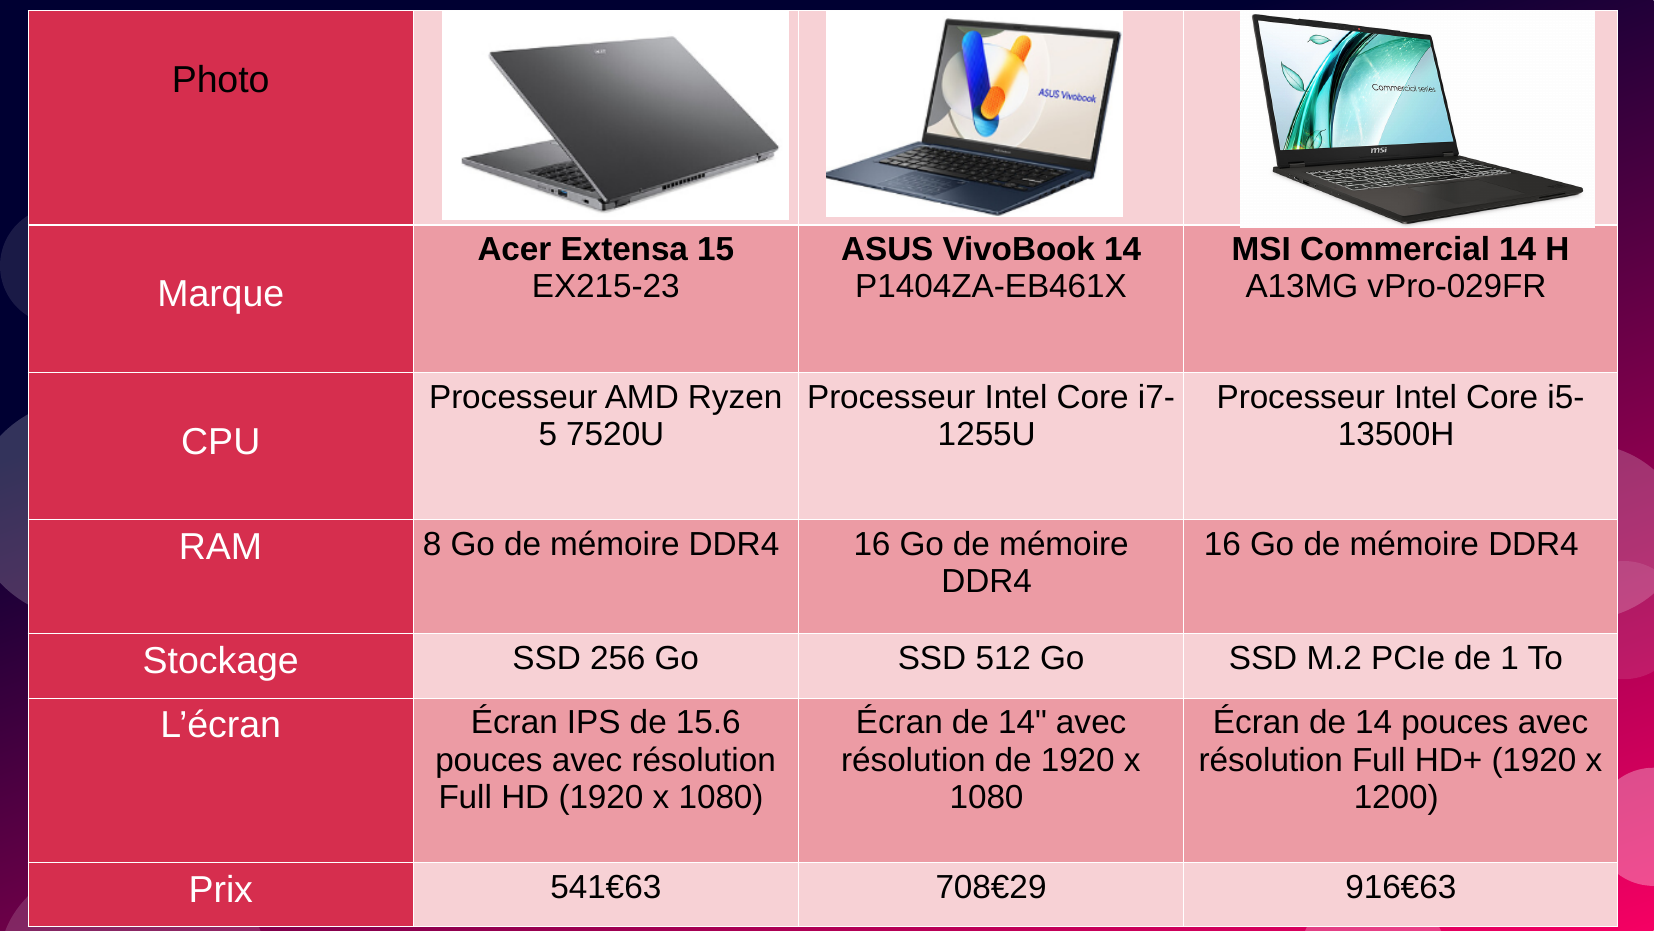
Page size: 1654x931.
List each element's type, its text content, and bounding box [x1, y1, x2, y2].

table_cell Prix [29, 863, 413, 926]
table_cell SSD 512 Go [799, 634, 1183, 698]
table_cell SSD M.2 PCIe de 1 To [1184, 634, 1617, 698]
table_cell 708€29 [799, 863, 1183, 926]
table_cell Écran de 14" avec résolution de 1920 x 1080 [799, 699, 1183, 862]
table_cell 916€63 [1184, 863, 1617, 926]
table_cell Stockage [29, 634, 413, 698]
table_cell Processeur Intel Core i7-1255U [799, 373, 1183, 519]
picture [1240, 10, 1595, 229]
table_cell Processeur Intel Core i5-13500H [1184, 373, 1617, 519]
table_header Photo [29, 11, 413, 224]
table_cell 16 Go de mémoire DDR4 [799, 520, 1183, 633]
table_cell Écran IPS de 15.6 pouces avec résolution Full HD (1920 x 1080) [414, 699, 798, 862]
table_cell 16 Go de mémoire DDR4 [1184, 520, 1617, 633]
table_cell 541€63 [414, 863, 798, 926]
table_cell Acer Extensa 15 EX215-23 [414, 226, 798, 372]
table_header [414, 11, 798, 224]
table_cell L’écran [29, 699, 413, 862]
table_cell CPU [29, 373, 413, 519]
table_cell Marque [29, 226, 413, 372]
table_cell ASUS VivoBook 14 P1404ZA-EB461X [799, 226, 1183, 372]
picture [442, 11, 789, 220]
table_header [799, 11, 1183, 224]
table_cell RAM [29, 520, 413, 633]
table_cell Écran de 14 pouces avec résolution Full HD+ (1920 x 1200) [1184, 699, 1617, 862]
table_cell 8 Go de mémoire DDR4 [414, 520, 798, 633]
table_header [1595, 11, 1617, 224]
table_header [1184, 11, 1240, 224]
table_cell Processeur AMD Ryzen 5 7520U [414, 373, 798, 519]
table_cell MSI Commercial 14 H A13MG vPro-029FR [1184, 226, 1617, 372]
table_cell SSD 256 Go [414, 634, 798, 698]
picture [826, 11, 1123, 217]
